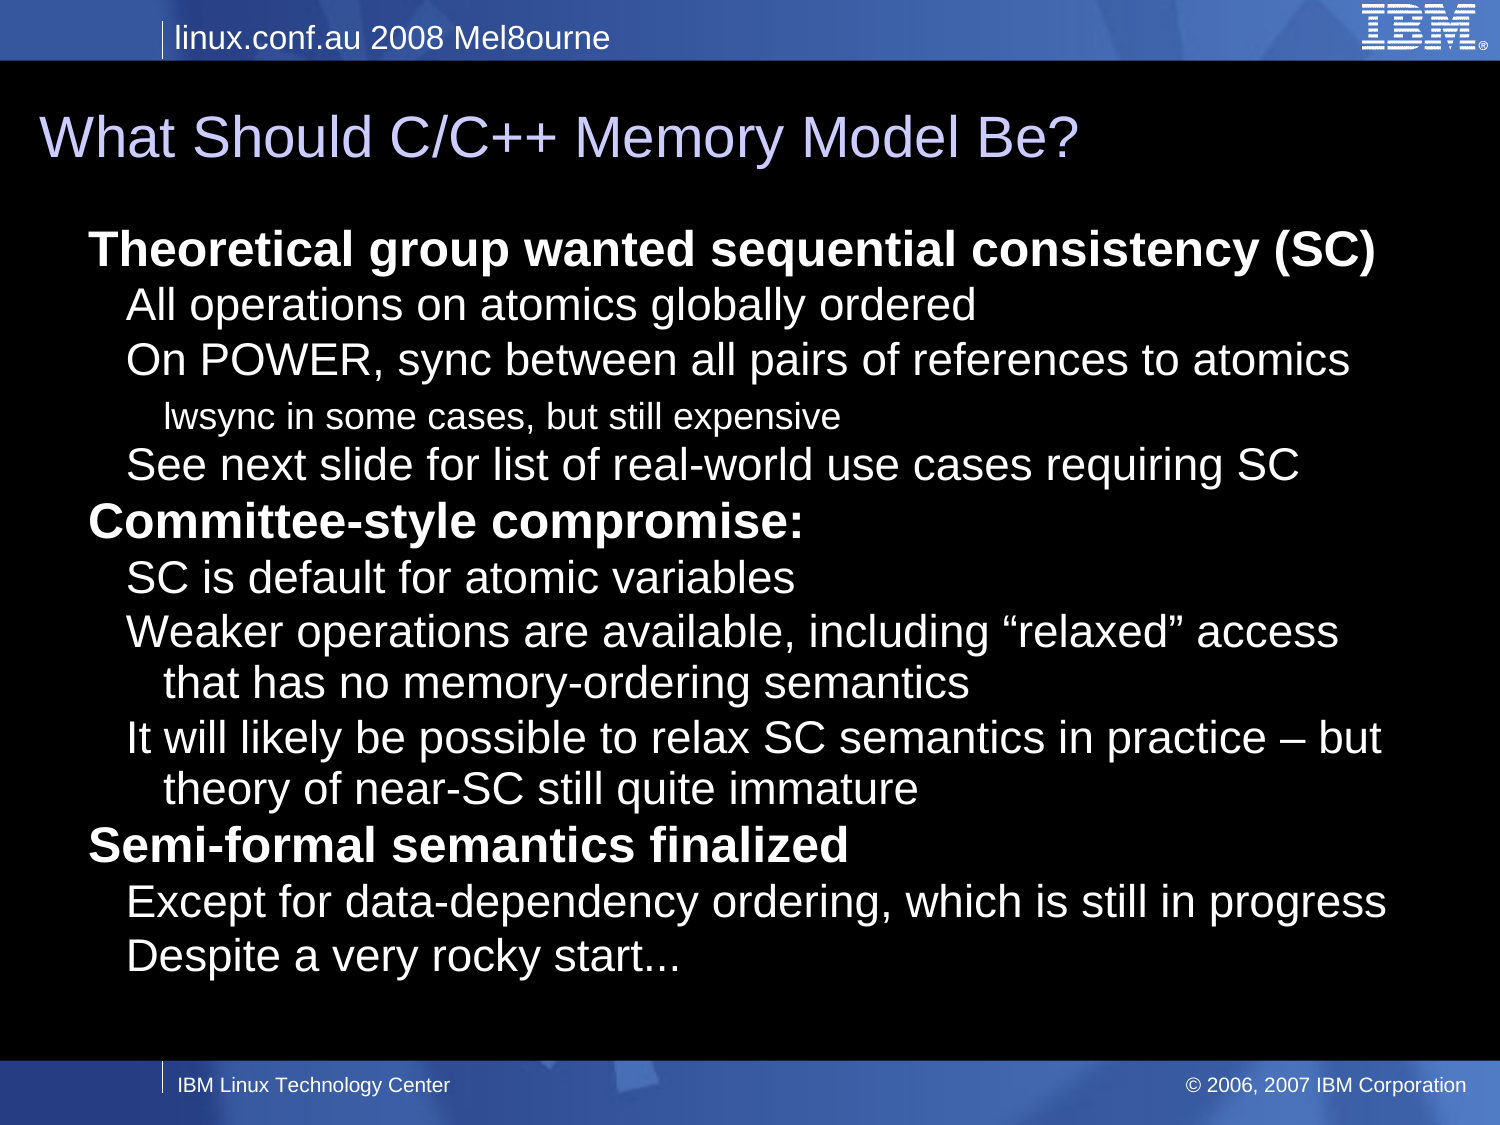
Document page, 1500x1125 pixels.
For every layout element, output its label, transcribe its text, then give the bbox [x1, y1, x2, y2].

title What Should C/C++ Memory Model Be? [25, 94, 1378, 177]
picture [0, 0, 1500, 60]
list Theoretical group wanted sequential consistency (SC) All operations on atomics globally ordered On POWER, sync between all pairs of references to atomics lwsync in some cases, but still expensive See next slide for list of real-world use cases requiring SC Committee-style compromise: SC is default for atomic variables Weaker operations are available, including “relaxed” access that has no memory-ordering semantics It will likely be possible to relax SC semantics in practice – but theory of near-SC still quite immature Semi-formal semantics finalized Except for data-dependency ordering, which is still in progress Despite a very rocky start... [73, 218, 1438, 1061]
picture [0, 1061, 1500, 1125]
